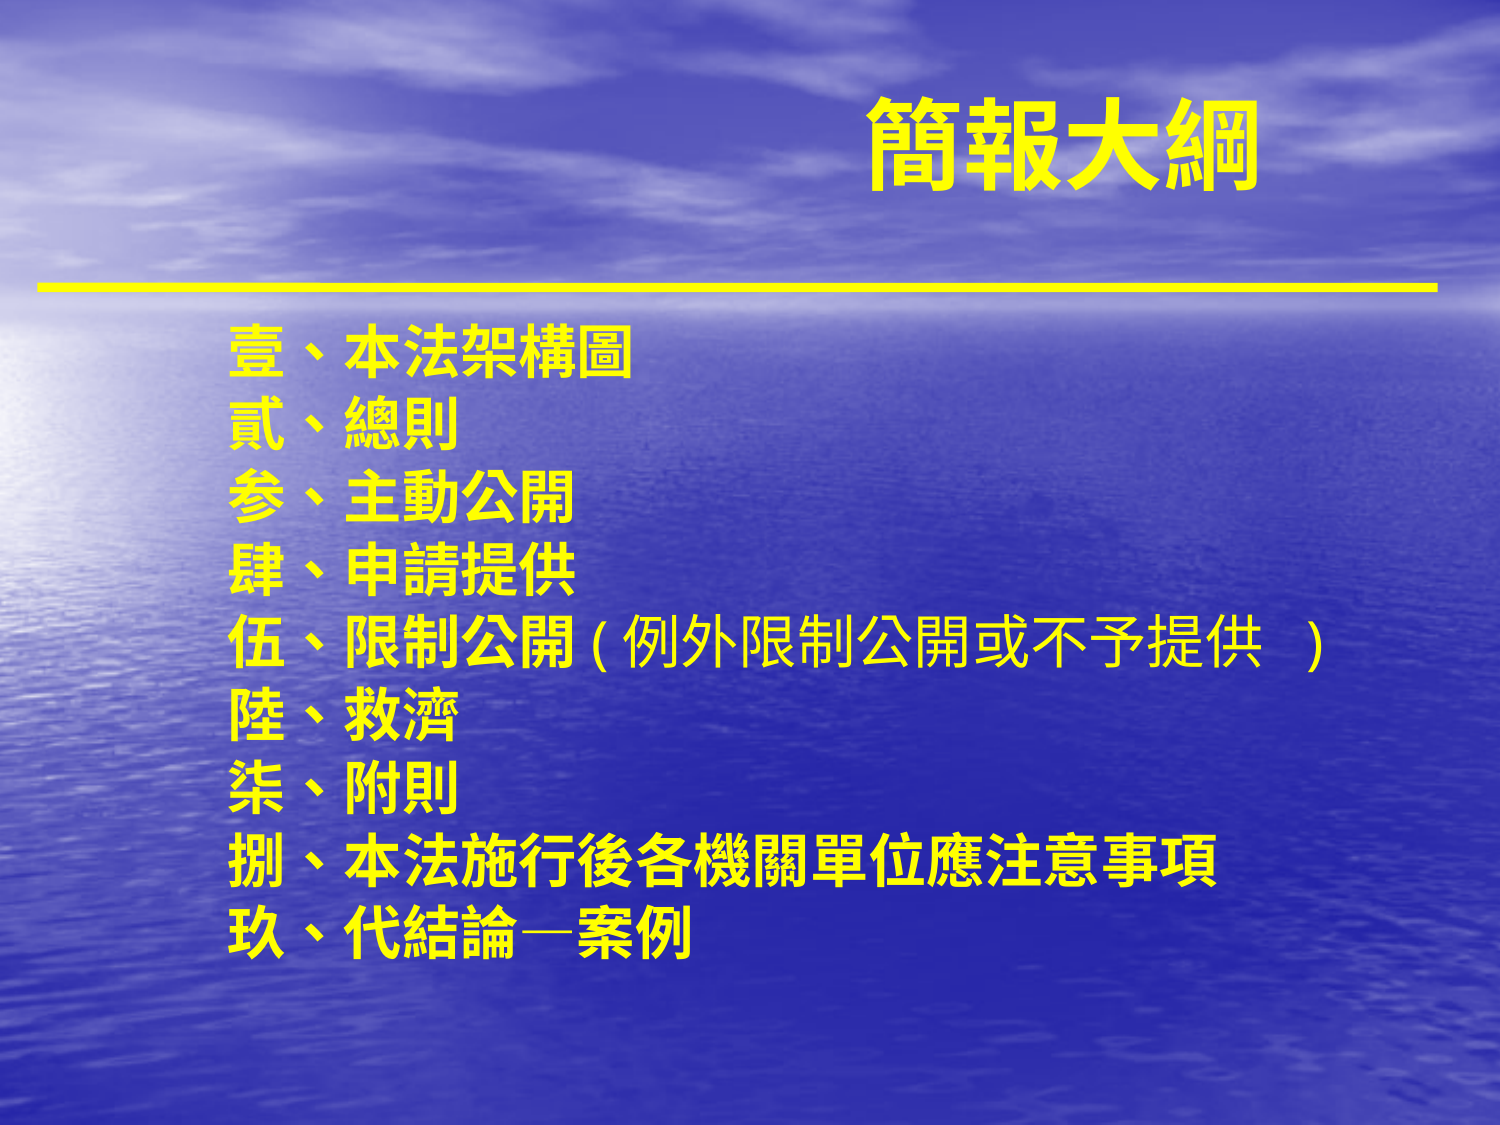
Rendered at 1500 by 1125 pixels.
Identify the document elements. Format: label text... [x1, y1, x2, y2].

text_box 簡報大綱 [75, 75, 1388, 211]
text_box 壹、本法架構圖 貳、總則 参、主動公開 肆、申請提供 伍、限制公開(例外限制公開或不予提供 ) 陸、救濟 柒、附則 捌、本法施行後各機關單位應注意事項 玖、代結論—案例 [212, 312, 1500, 984]
